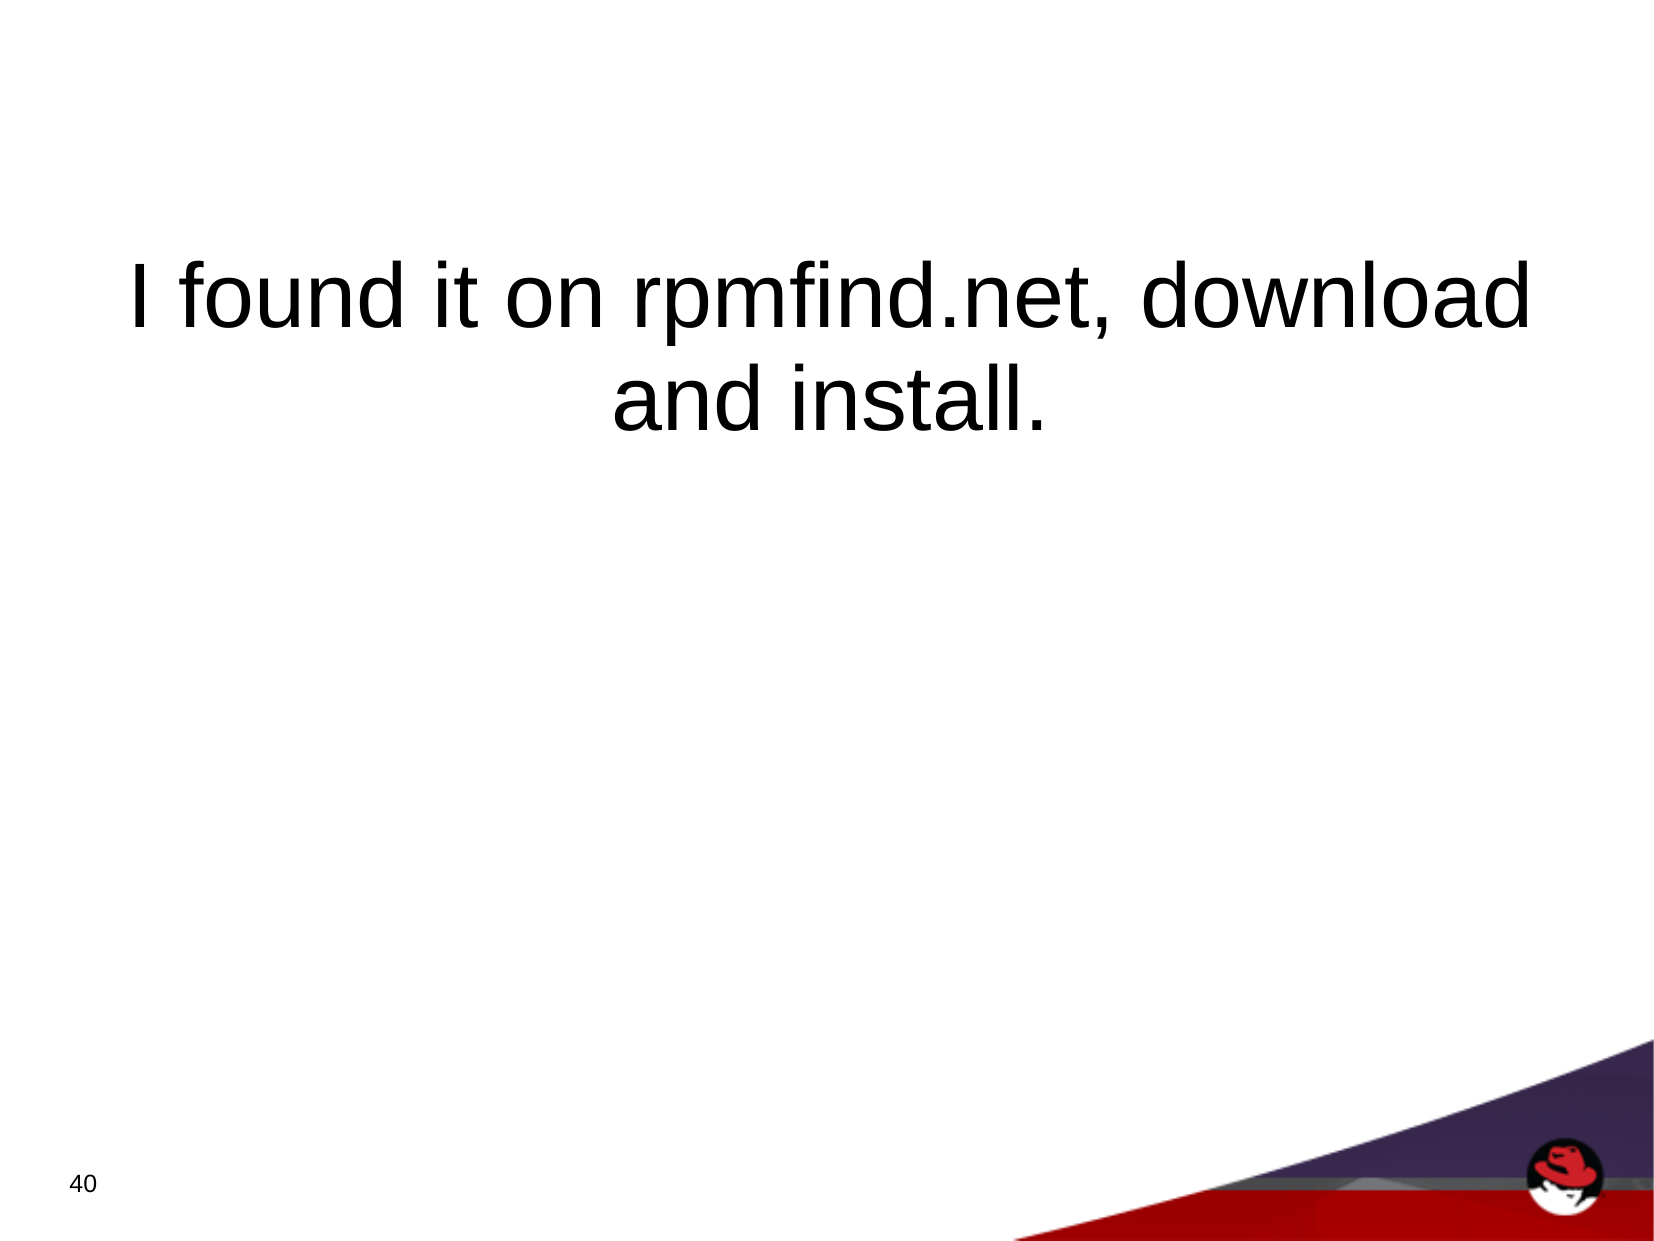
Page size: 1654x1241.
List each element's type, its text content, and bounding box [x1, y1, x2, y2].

picture [1012, 1036, 1654, 1241]
list I found it on rpmfind.net, download and install. [86, 244, 1576, 1039]
